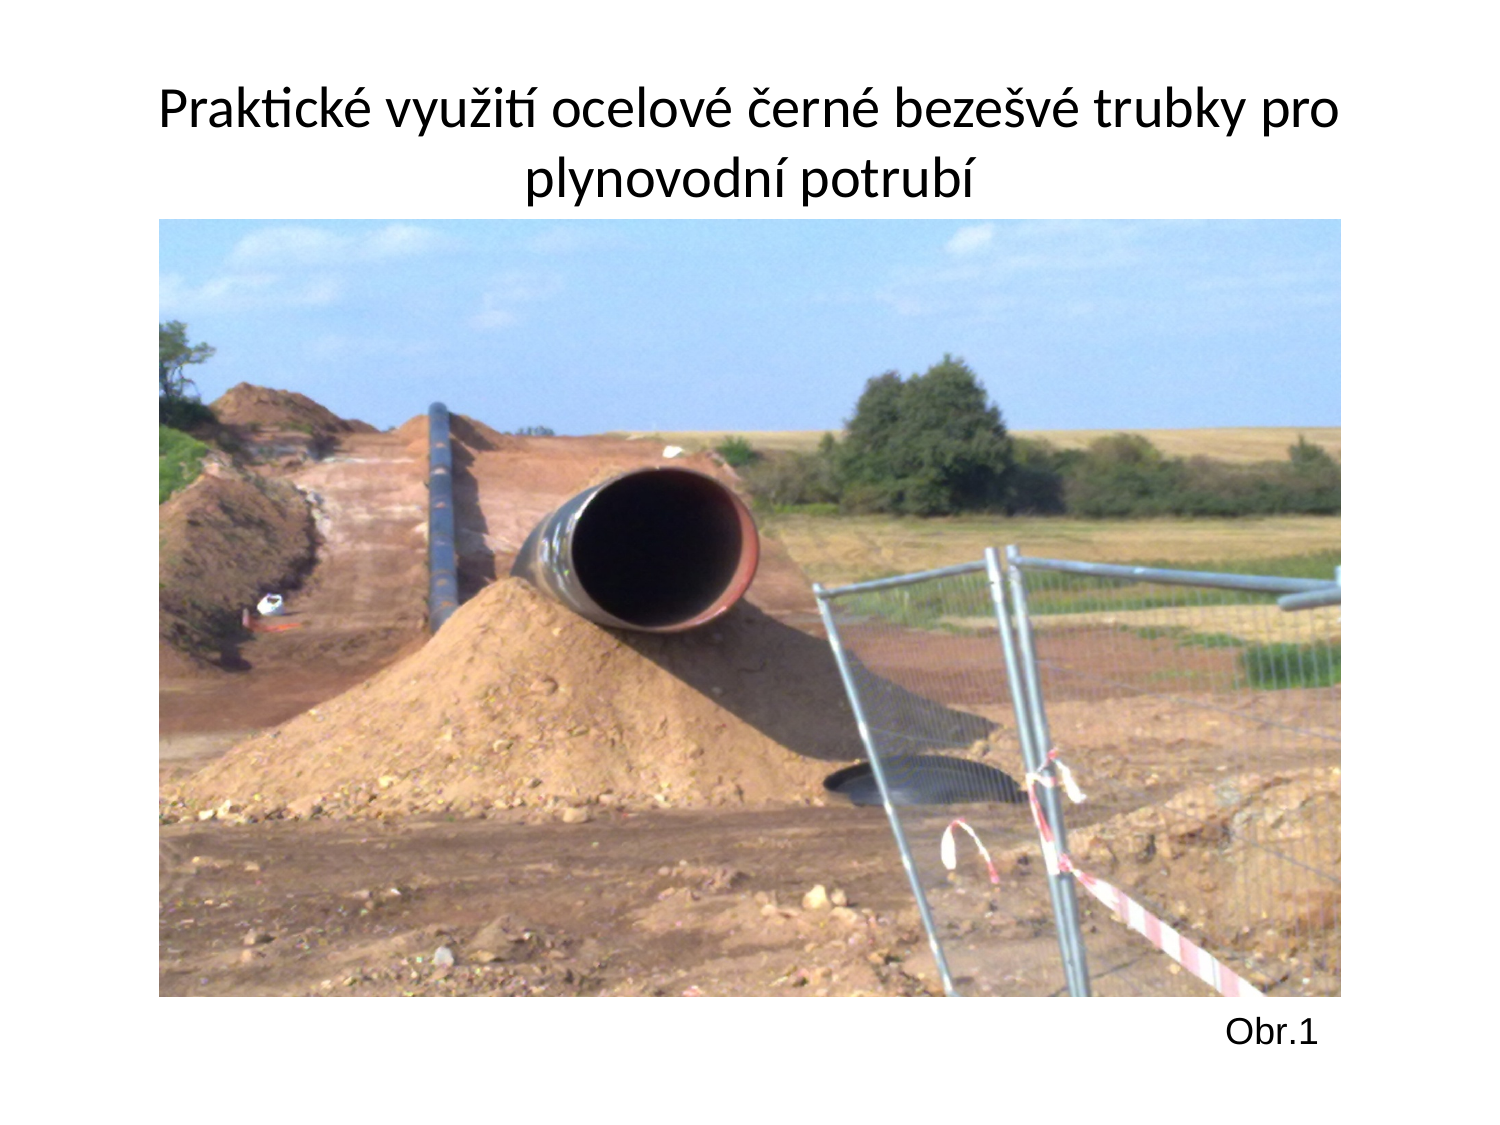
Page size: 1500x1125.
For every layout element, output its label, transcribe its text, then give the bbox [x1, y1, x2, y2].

text_box Obr.1 [1210, 999, 1334, 1060]
title Praktické využití ocelové černé bezešvé trubky pro plynovodní potrubí [75, 45, 1426, 233]
list [76, 267, 1427, 1010]
picture [159, 219, 1341, 997]
